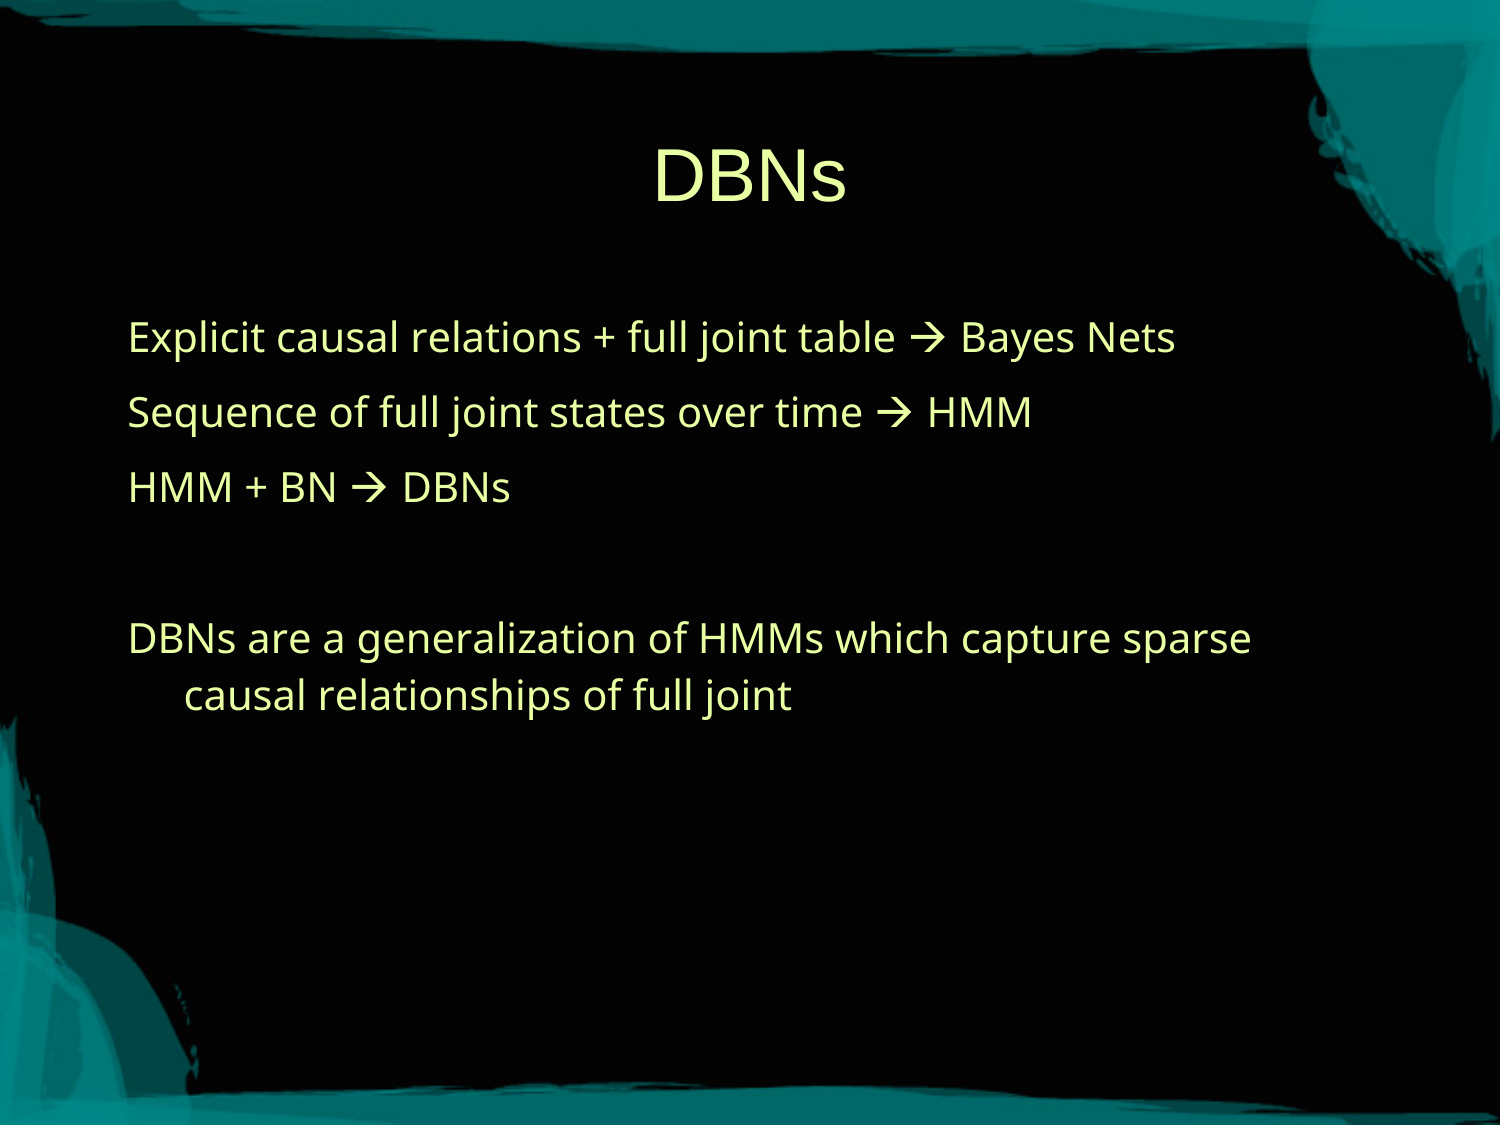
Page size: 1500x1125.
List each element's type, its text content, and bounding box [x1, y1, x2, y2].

title DBNs [112, 87, 1388, 263]
picture [0, 0, 1500, 1125]
list Explicit causal relations + full joint table  Bayes Nets Sequence of full joint states over time  HMM HMM + BN  DBNs DBNs are a generalization of HMMs which capture sparse causal relationships of full joint [112, 299, 1388, 1000]
